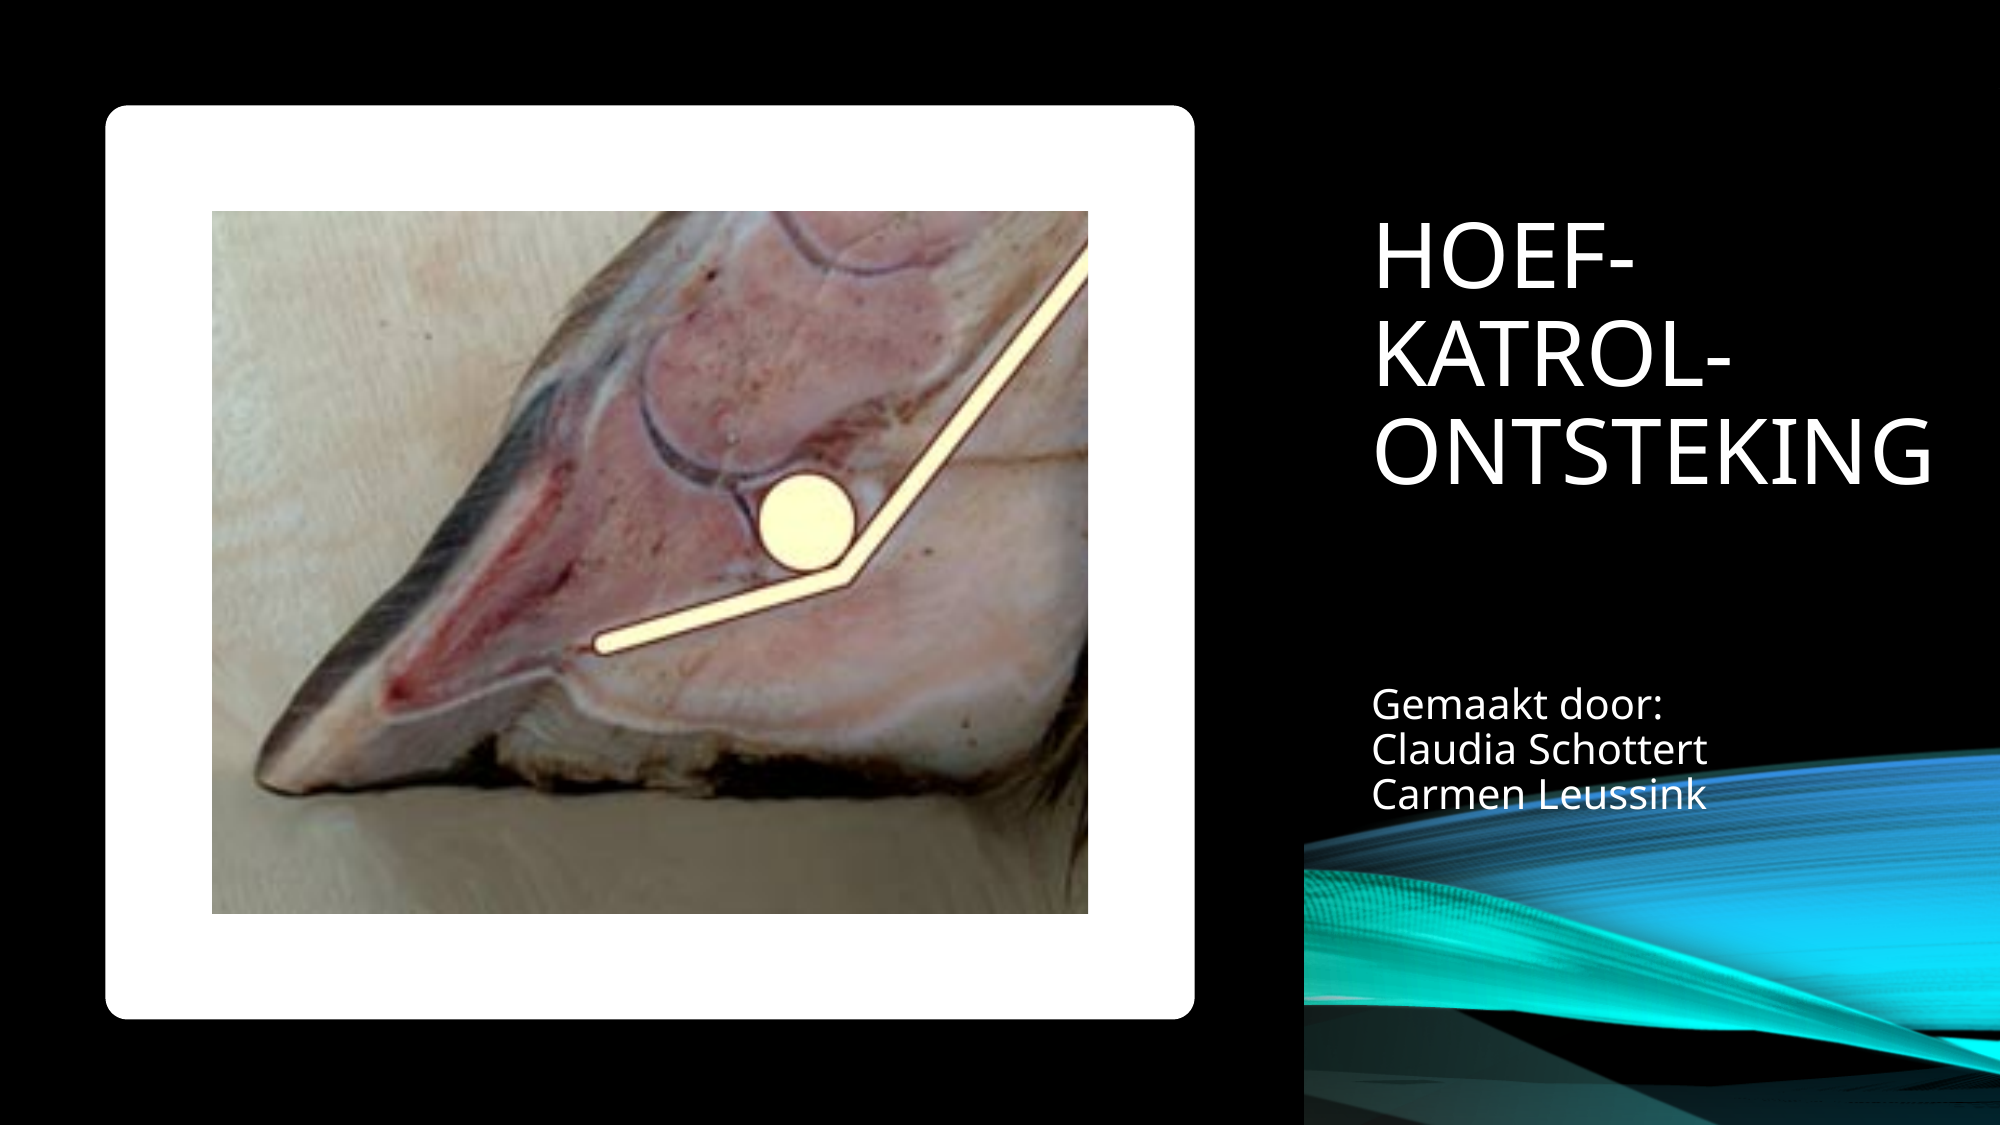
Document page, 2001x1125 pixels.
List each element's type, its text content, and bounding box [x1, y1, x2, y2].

subtitle Gemaakt door: Claudia Schottert Carmen Leussink [1356, 675, 1898, 1014]
text_box [0, 0, 2000, 1125]
title Hoef- katrol- ontsteking [1356, 139, 1982, 512]
picture [212, 211, 1089, 914]
